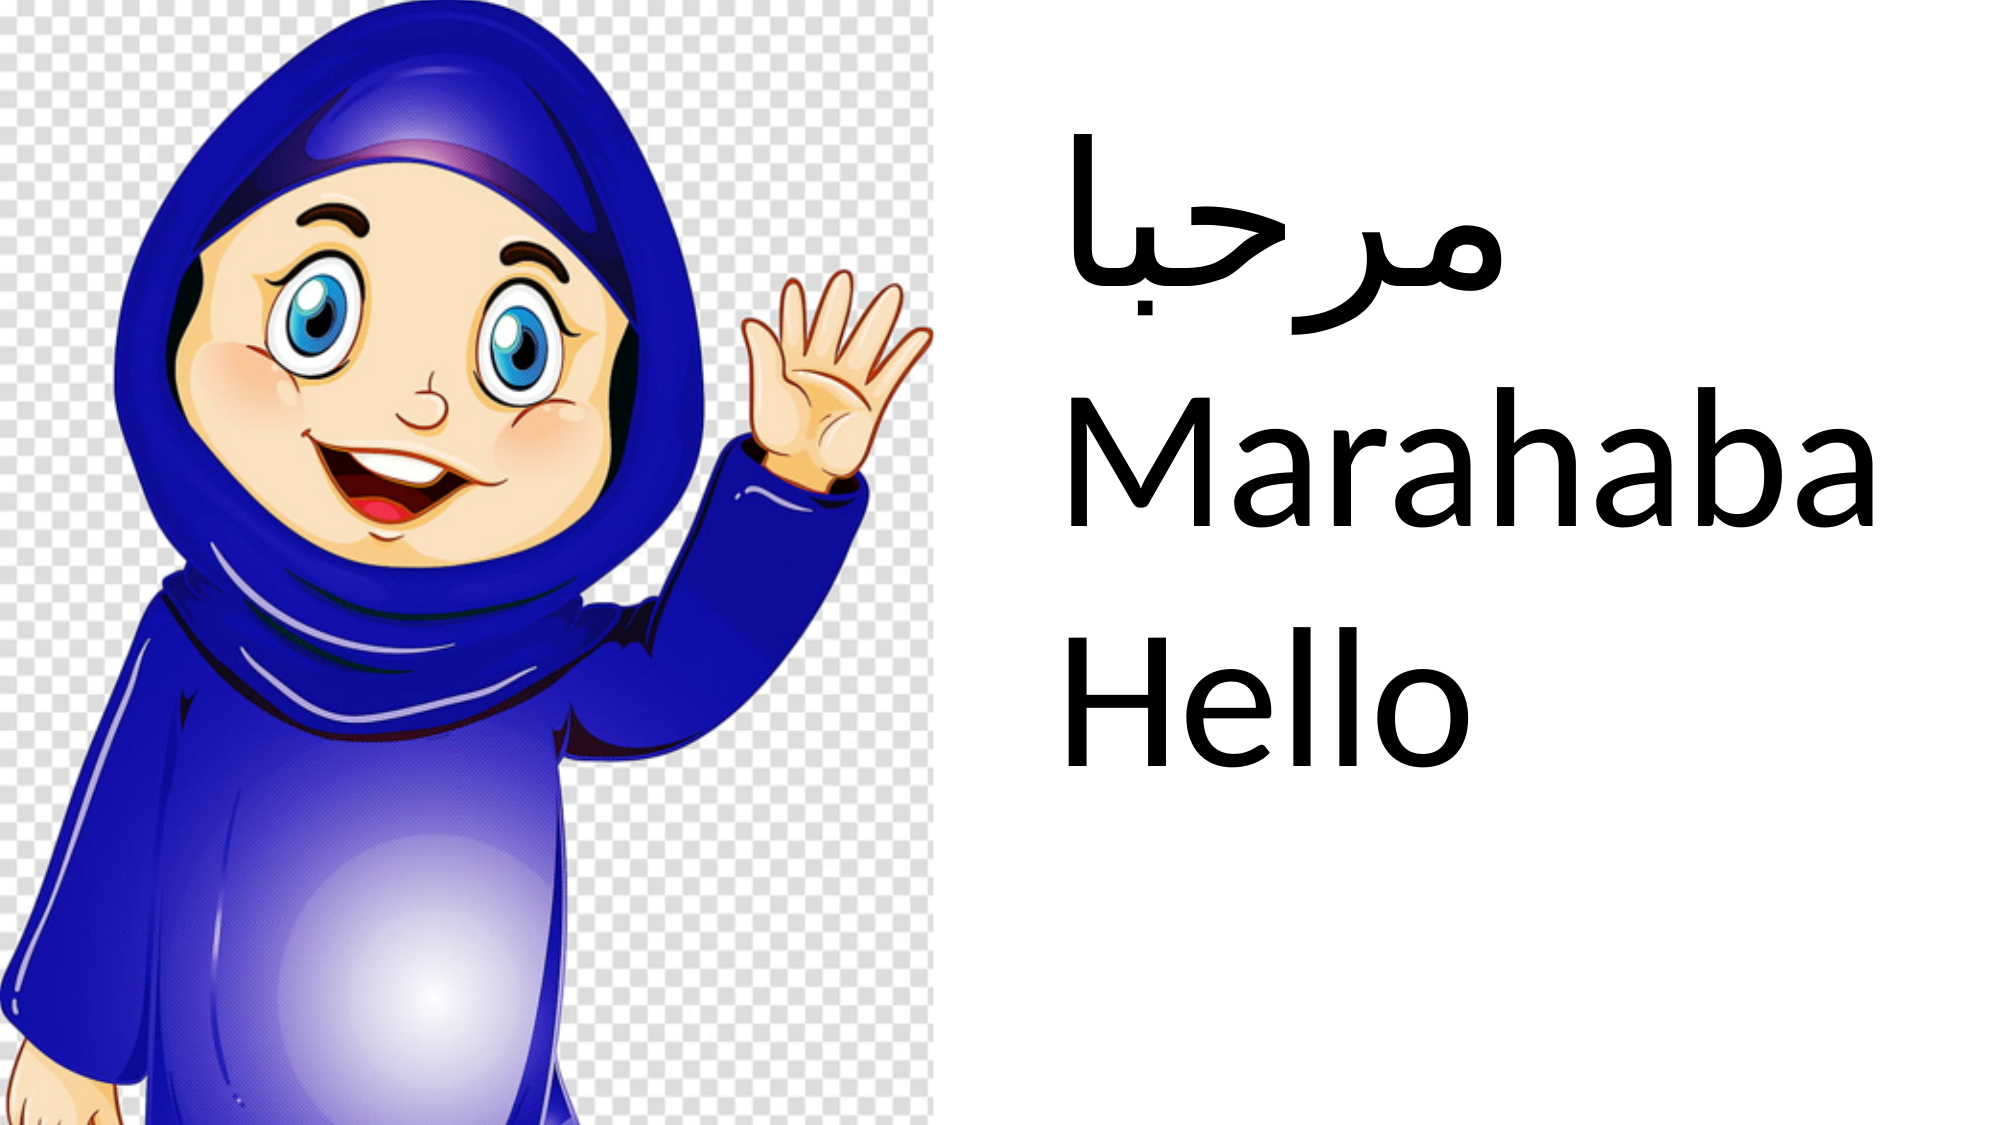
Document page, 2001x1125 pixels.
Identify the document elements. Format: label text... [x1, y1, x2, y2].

picture [0, 0, 934, 1125]
text_box مرحبا Marahaba Hello [1040, 78, 1974, 821]
